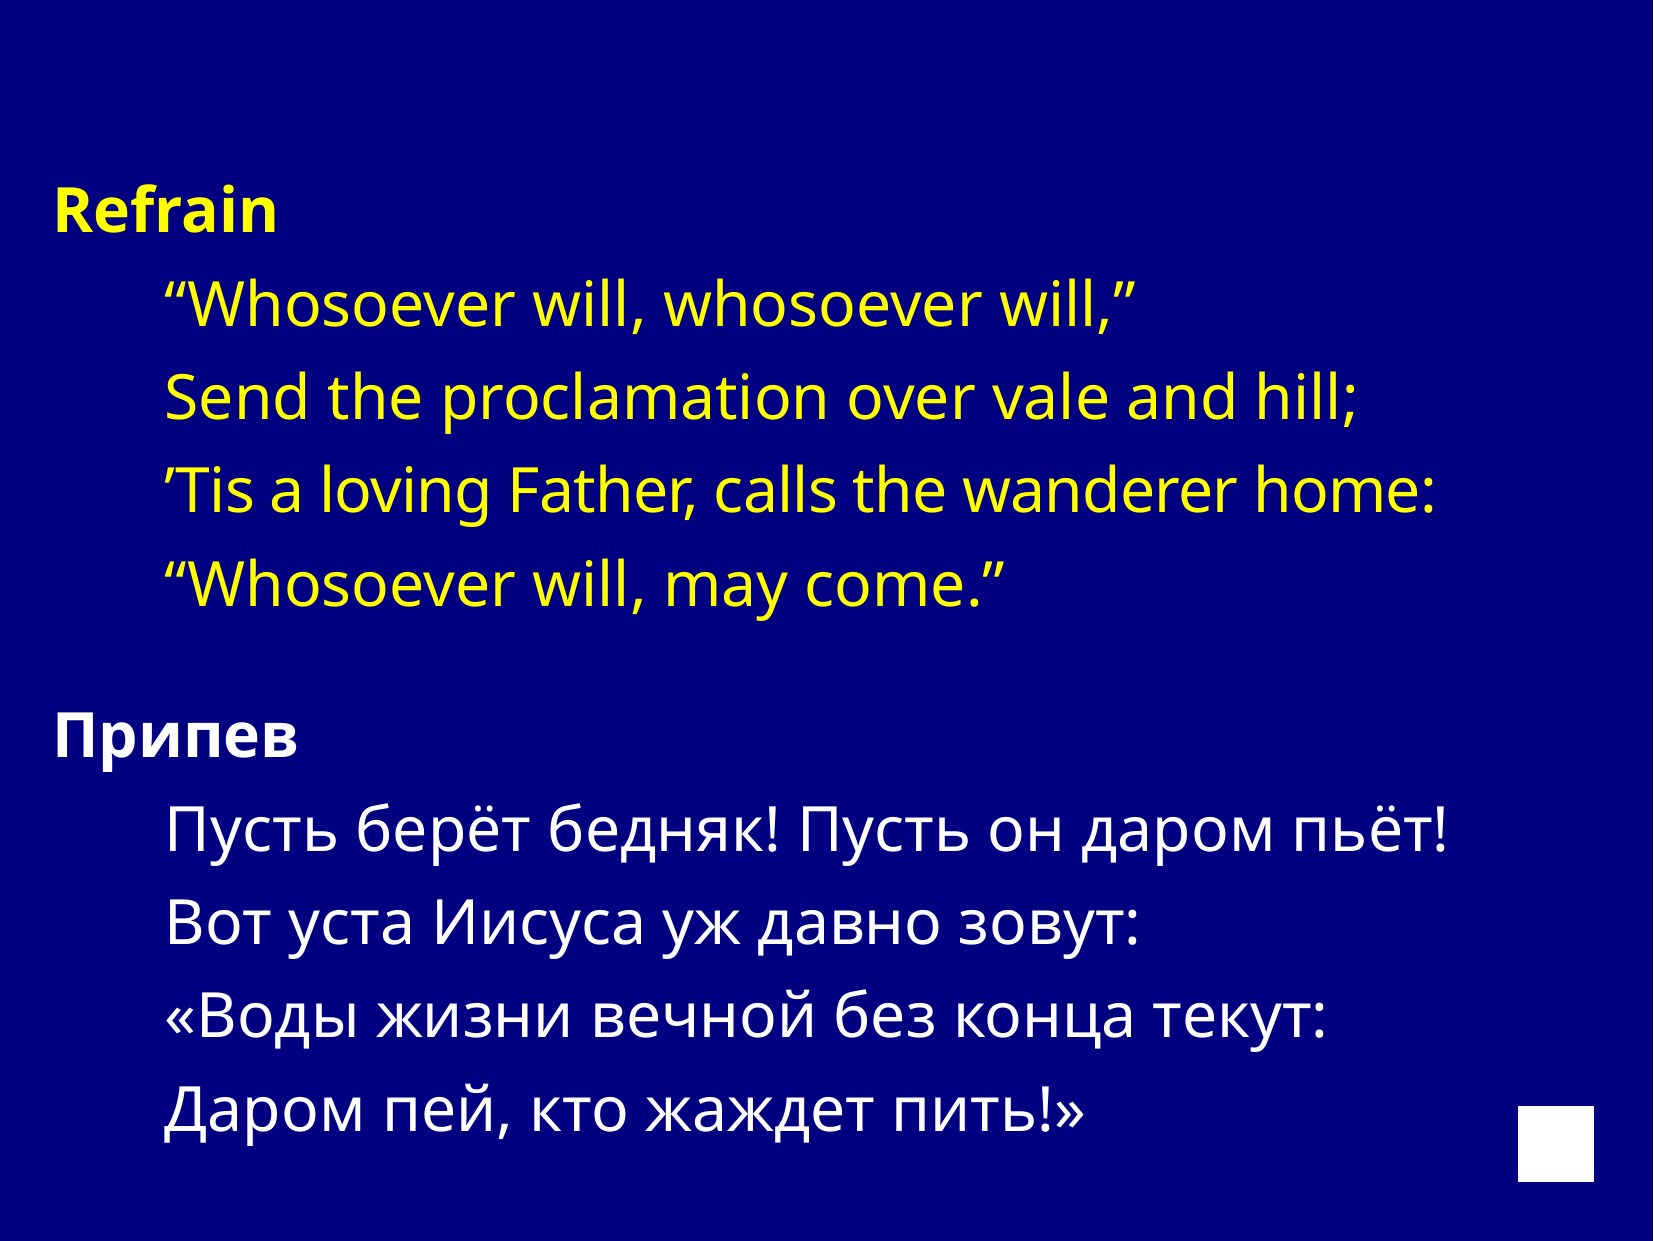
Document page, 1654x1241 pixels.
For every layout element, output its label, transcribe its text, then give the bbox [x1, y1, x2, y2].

text_box [1518, 1163, 1594, 1182]
text_box Refrain “Whosoever will, whosoever will,” Send the proclamation over vale and hill; ’Tis a loving Father, calls the wanderer home: “Whosoever will, may come.” [37, 150, 1651, 638]
text_box Припев Пусть берёт бедняк! Пусть он даром пьёт! Вот уста Иисуса уж давно зовут: «Воды жизни вечной без конца текут: Даром пей, кто жаждет пить!» [37, 675, 1651, 1163]
